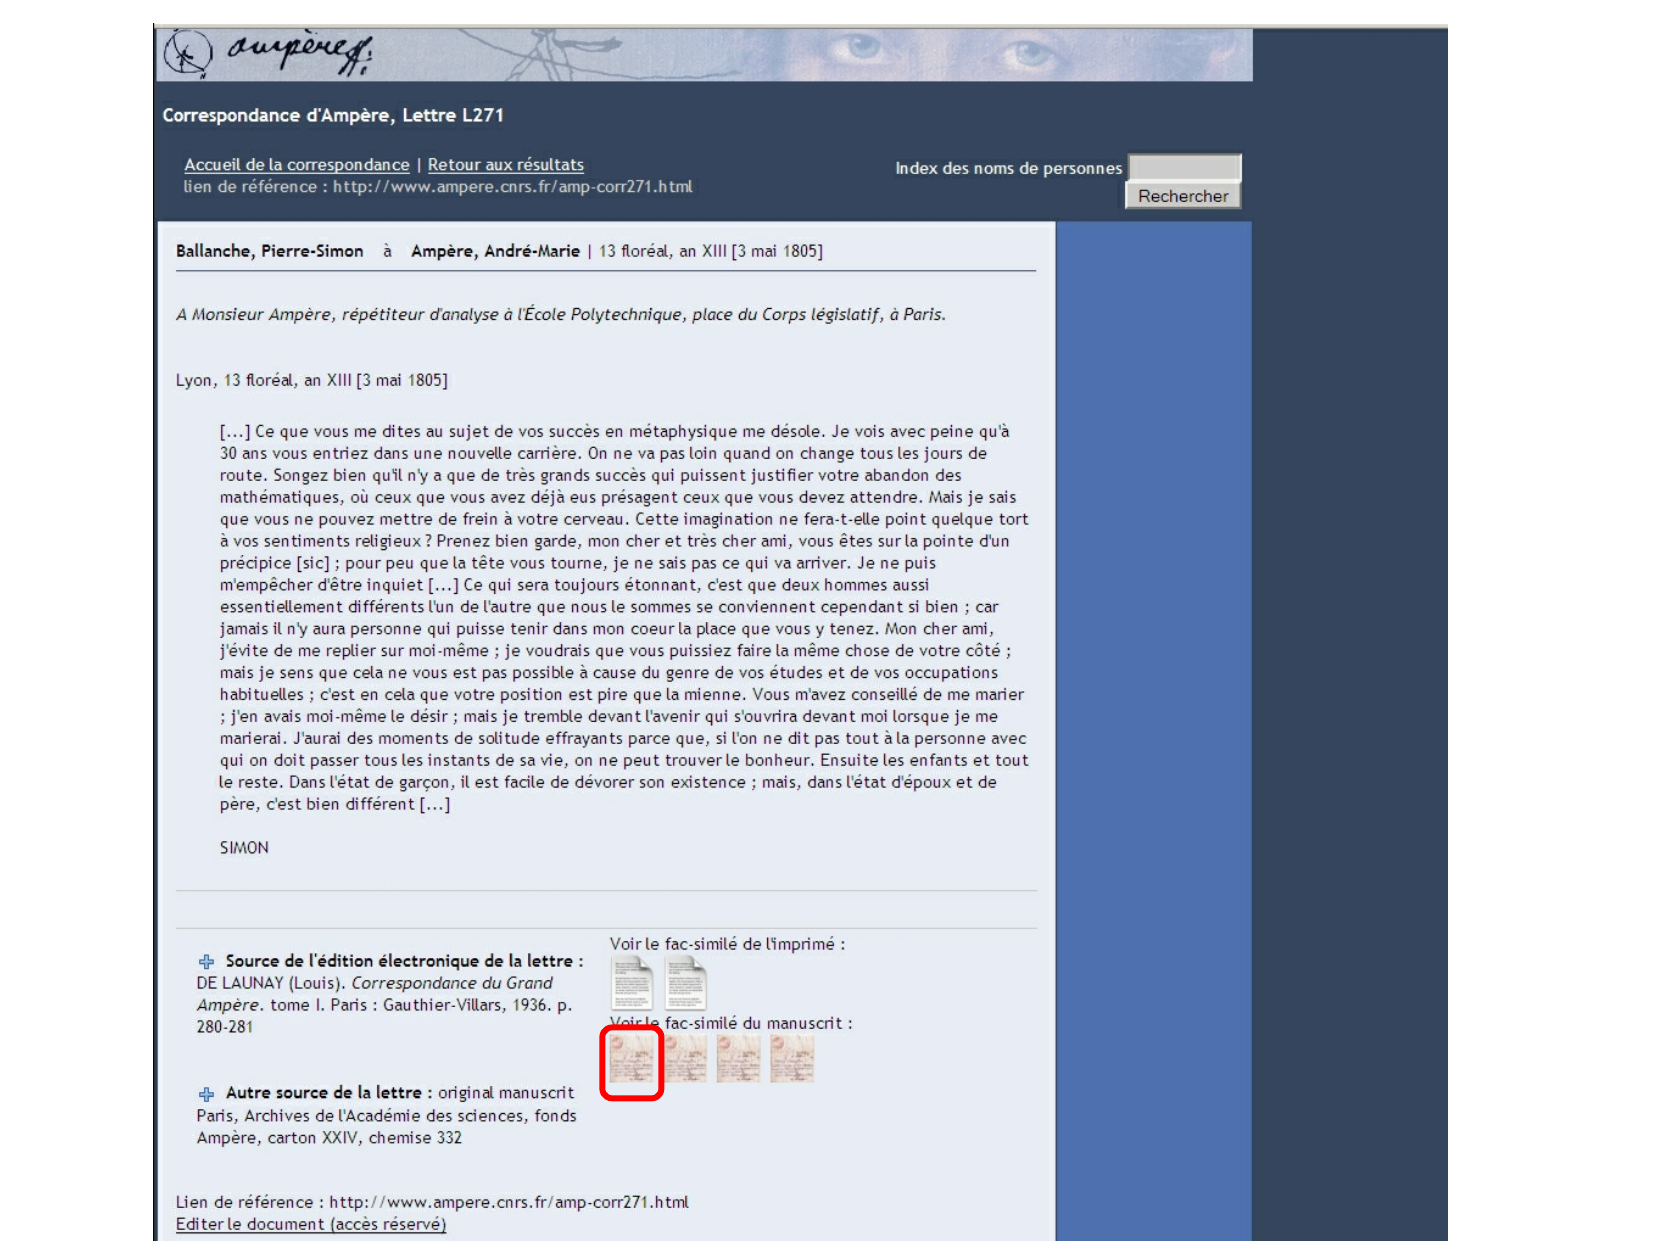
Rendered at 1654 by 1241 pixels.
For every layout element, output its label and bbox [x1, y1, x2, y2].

picture [153, 23, 1448, 1241]
